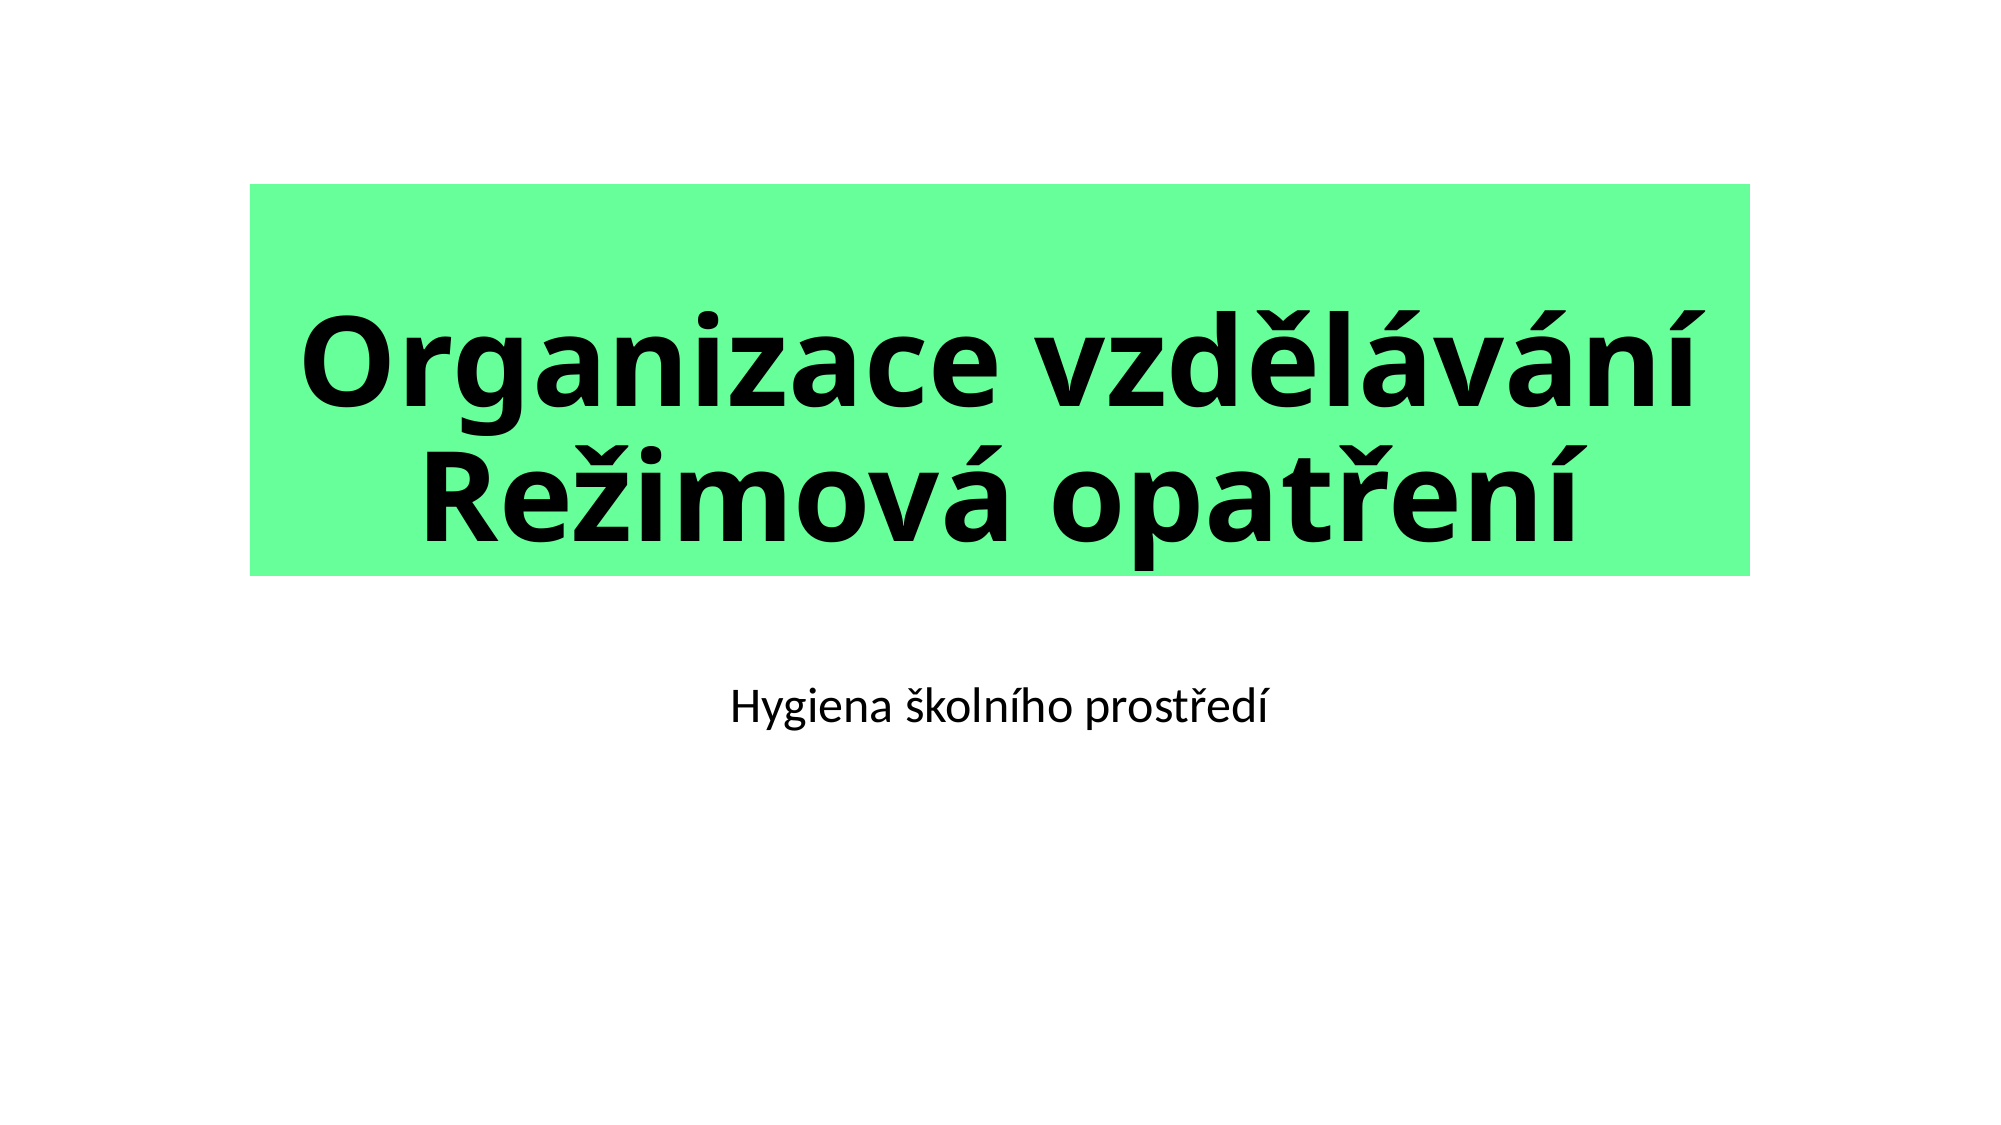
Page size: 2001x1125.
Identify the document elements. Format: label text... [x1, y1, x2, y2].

subtitle Hygiena školního prostředí [249, 590, 1750, 863]
title Organizace vzdělávání Režimová opatření [249, 184, 1750, 576]
